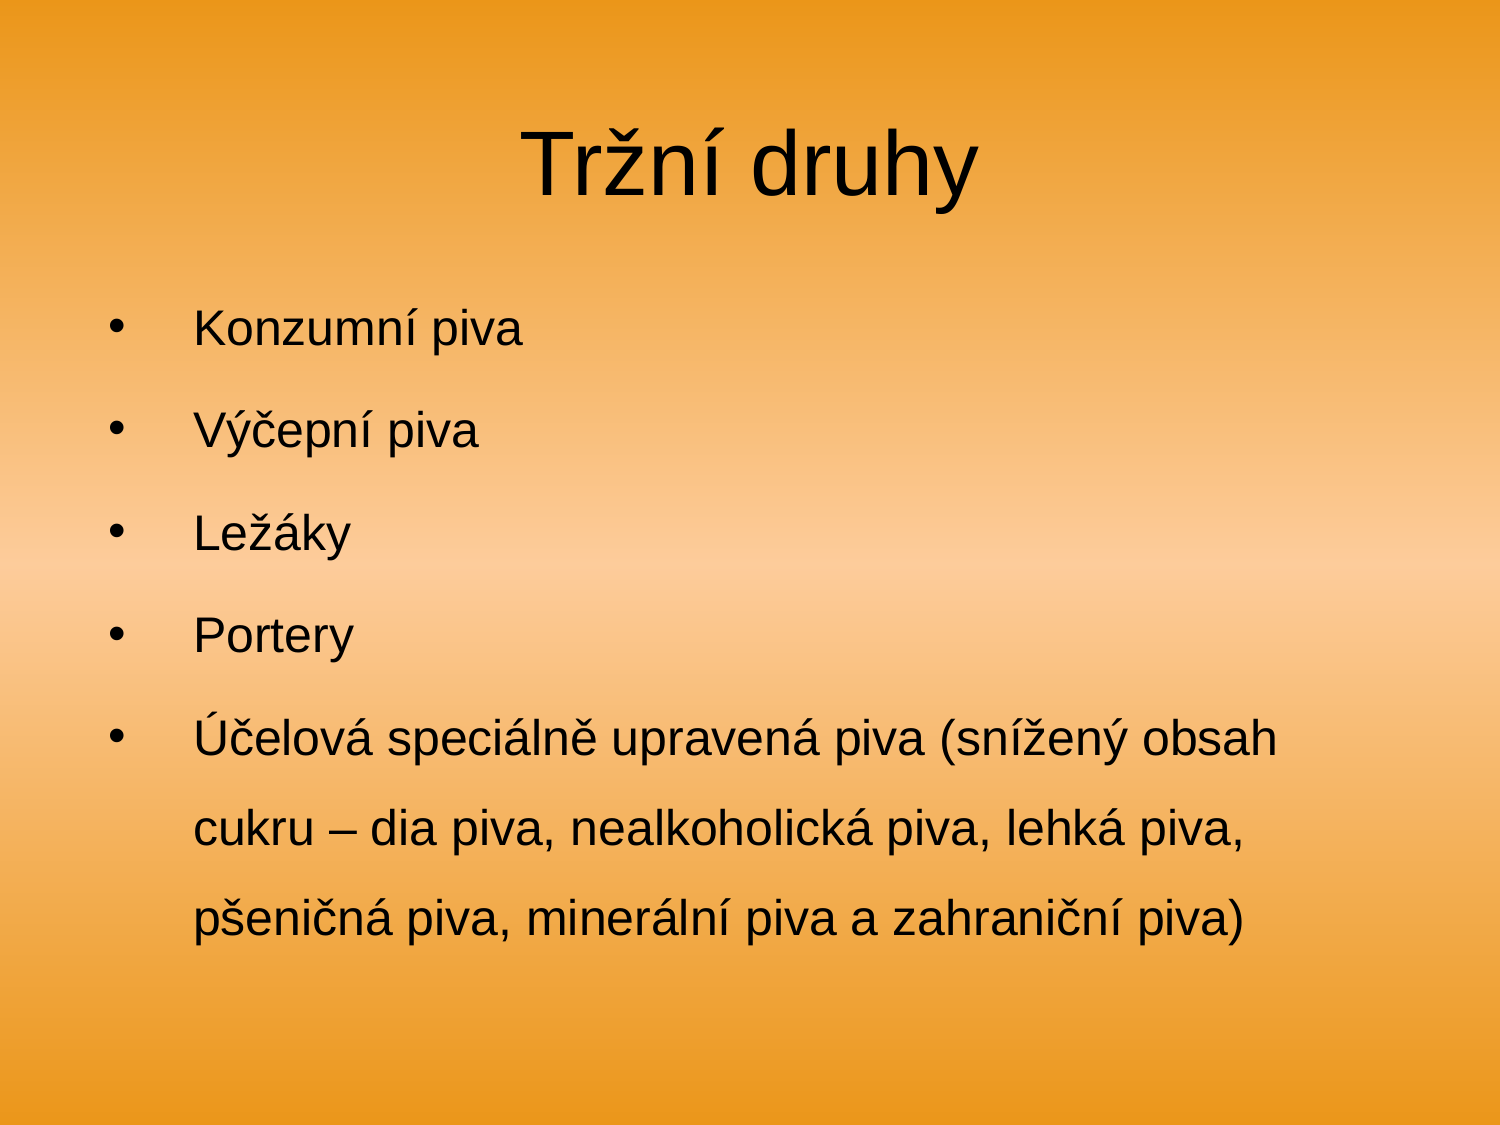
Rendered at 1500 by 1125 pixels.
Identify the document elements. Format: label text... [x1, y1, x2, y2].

list Konzumní piva Výčepní piva Ležáky Portery Účelová speciálně upravená piva (snížený obsah cukru – dia piva, nealkoholická piva, lehká piva, pšeničná piva, minerální piva a zahraniční piva) [93, 257, 1407, 1056]
title Tržní druhy [112, 82, 1388, 235]
